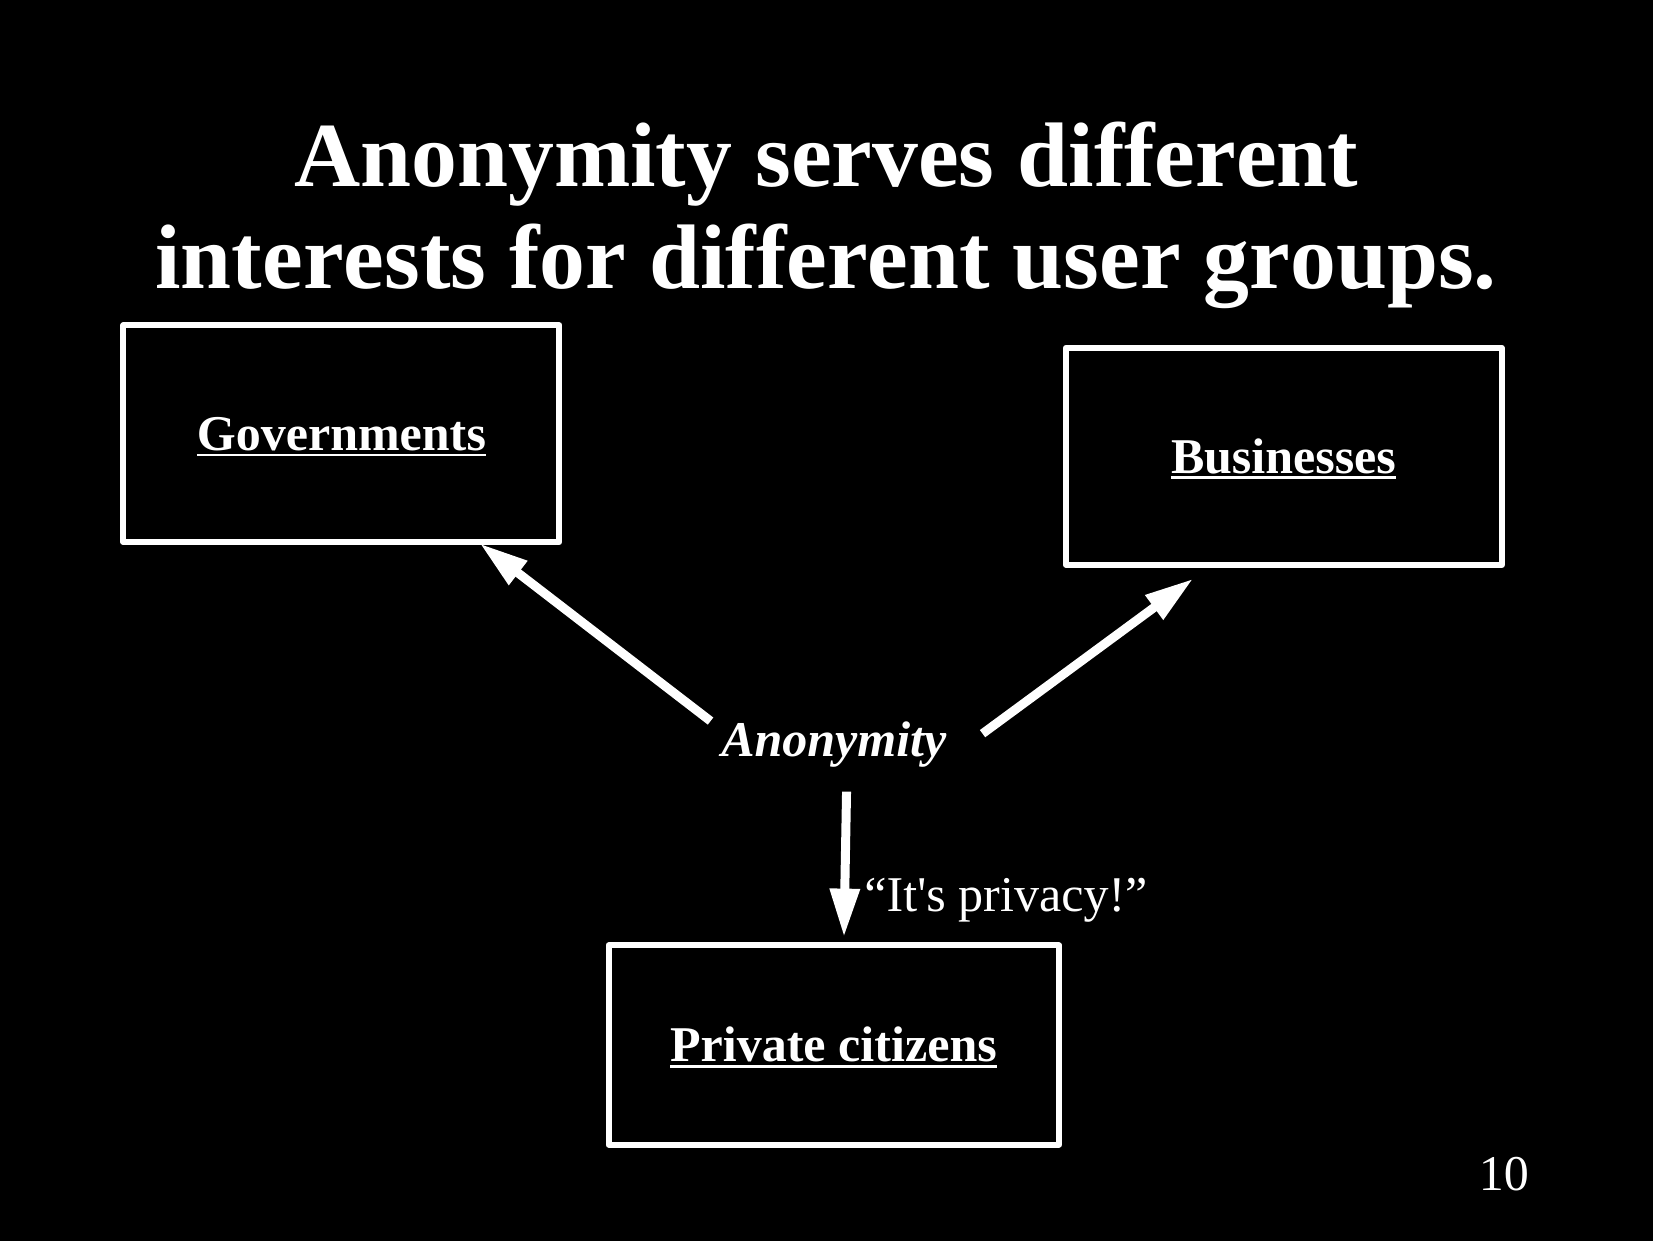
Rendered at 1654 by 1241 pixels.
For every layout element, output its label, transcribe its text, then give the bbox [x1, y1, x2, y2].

text_box Private citizens [608, 945, 1059, 1145]
title Anonymity serves different interests for different user groups. [121, 68, 1534, 345]
text_box “It's privacy!” [864, 867, 1148, 924]
text_box Anonymity [632, 668, 1036, 812]
text_box Businesses [1065, 347, 1502, 565]
text_box Governments [123, 325, 560, 543]
